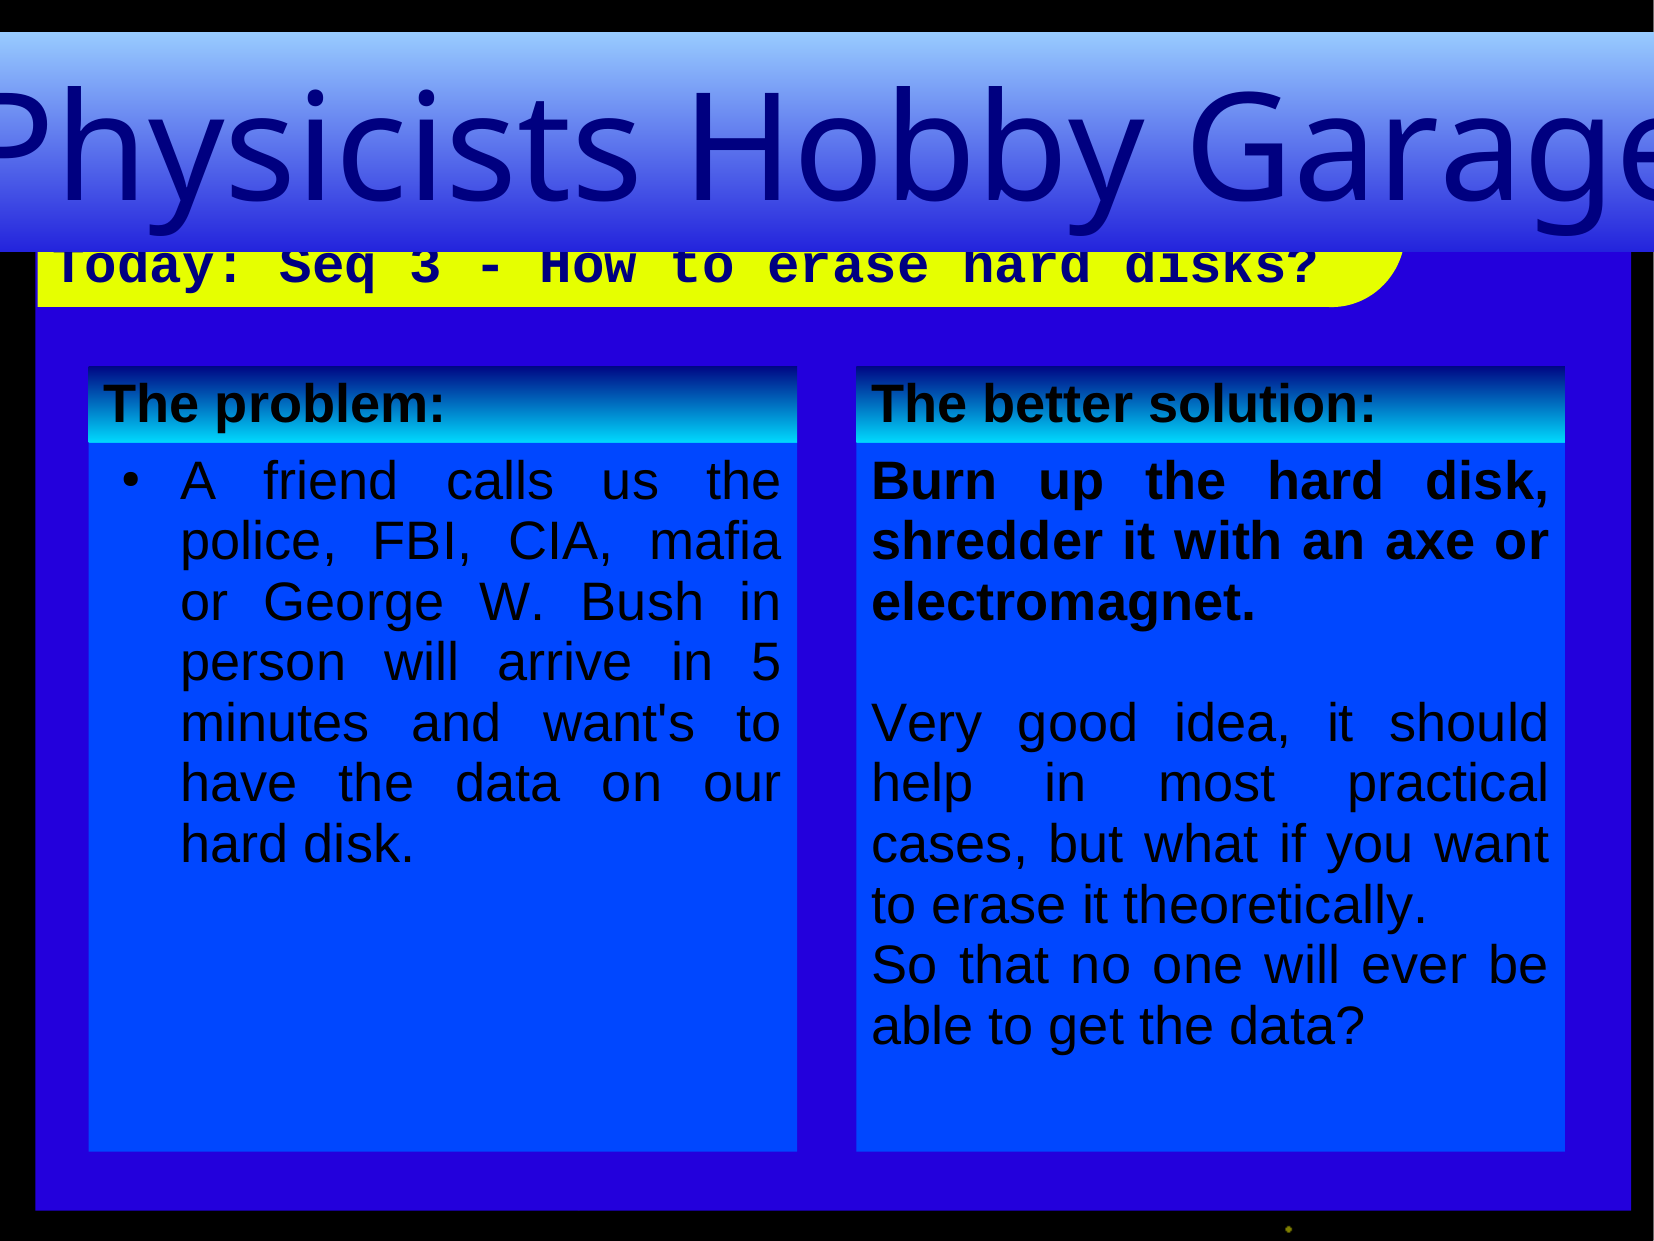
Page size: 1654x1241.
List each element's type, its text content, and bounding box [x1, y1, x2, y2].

text_box Burn up the hard disk, shredder it with an axe or electromagnet. Very good idea, it should help in most practical cases, but what if you want to erase it theoretically. So that no one will ever be able to get the data? [856, 442, 1565, 1152]
picture [0, 252, 1654, 1241]
text_box Physicists Hobby Garage [35, 32, 1631, 231]
text_box A friend calls us the police, FBI, CIA, mafia or George W. Bush in person will arrive in 5 minutes and want's to have the data on our hard disk. [88, 442, 798, 1152]
picture [0, 0, 1654, 32]
text_box Today: Seq 3 - How to erase hard disks? [37, 252, 1335, 307]
text_box [35, 252, 1632, 1211]
text_box The better solution: [856, 366, 1565, 442]
text_box The problem: [88, 366, 798, 442]
